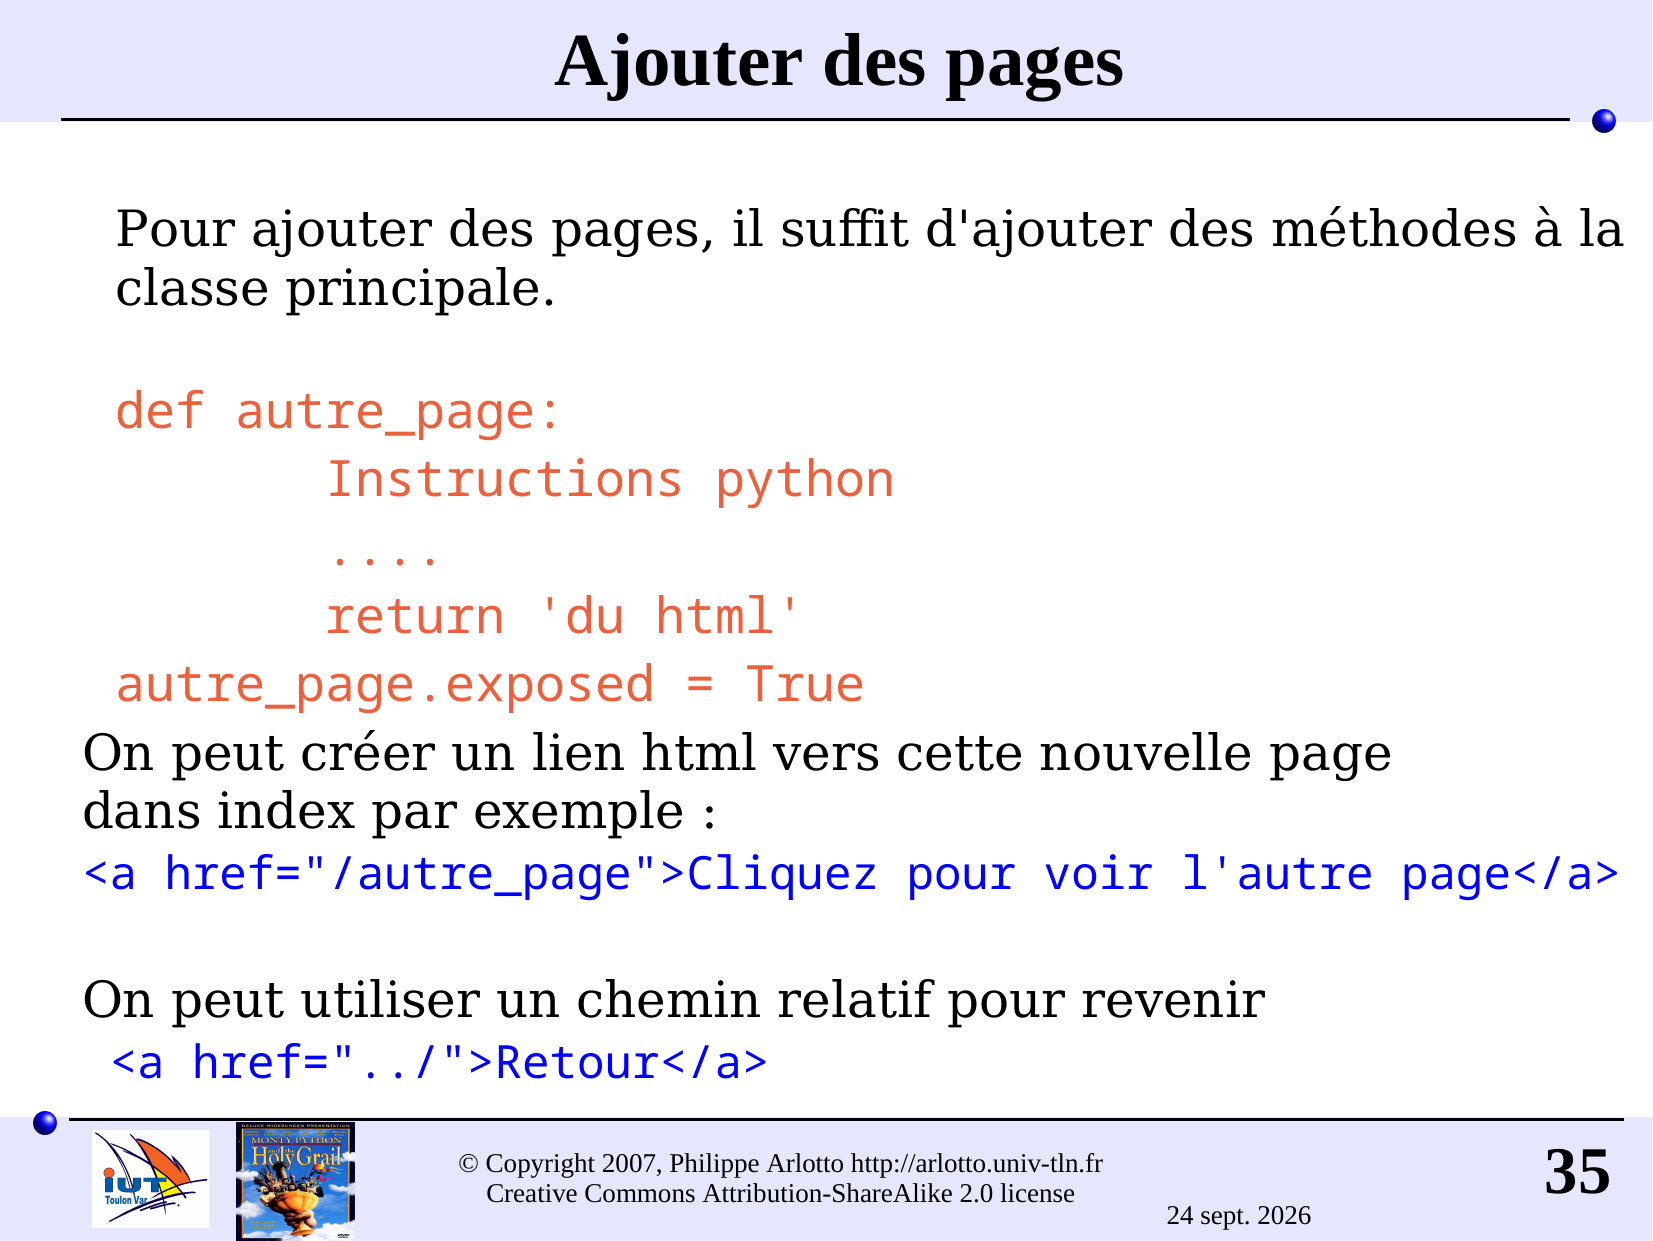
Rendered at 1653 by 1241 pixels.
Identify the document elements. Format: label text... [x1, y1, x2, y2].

title Ajouter des pages [95, 11, 1585, 110]
text_box On peut créer un lien html vers cette nouvelle page dans index par exemple : <a href="/autre_page">Cliquez pour voir l'autre page</a> On peut utiliser un chemin relatif pour revenir <a href="../">Retour</a> [82, 723, 1623, 1117]
text_box Pour ajouter des pages, il suffit d'ajouter des méthodes à la classe principale. def autre_page: Instructions python .... return 'du html' autre_page.exposed = True [115, 200, 1628, 782]
picture [236, 1122, 355, 1241]
